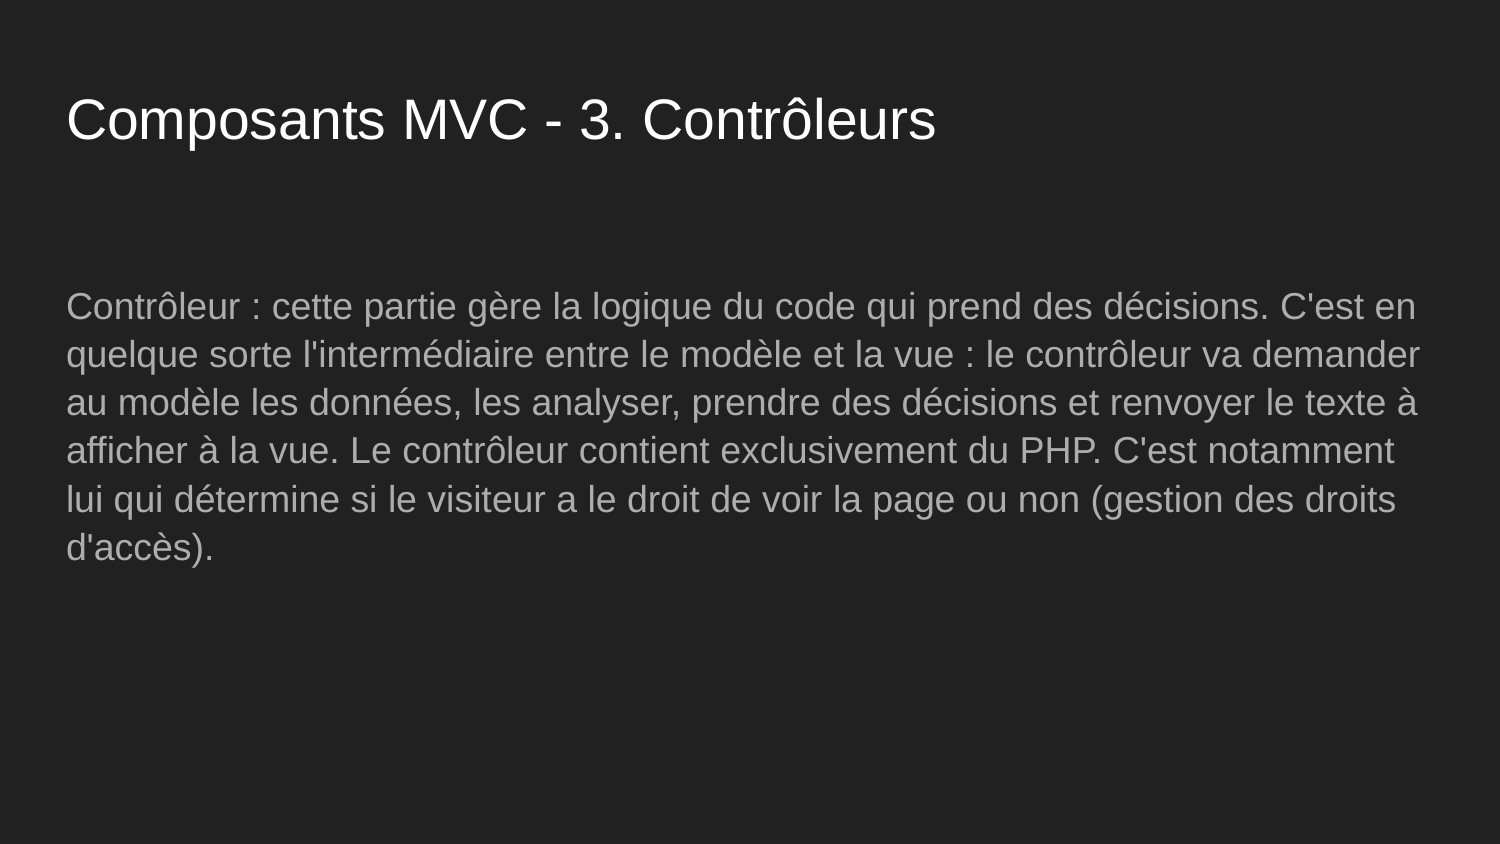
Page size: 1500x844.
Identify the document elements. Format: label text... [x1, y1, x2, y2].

list Contrôleur : cette partie gère la logique du code qui prend des décisions. C'est en quelque sorte l'intermédiaire entre le modèle et la vue : le contrôleur va demander au modèle les données, les analyser, prendre des décisions et renvoyer le texte à afficher à la vue. Le contrôleur contient exclusivement du PHP. C'est notamment lui qui détermine si le visiteur a le droit de voir la page ou non (gestion des droits d'accès). [51, 264, 1449, 605]
title Composants MVC - 3. Contrôleurs [51, 72, 1449, 167]
